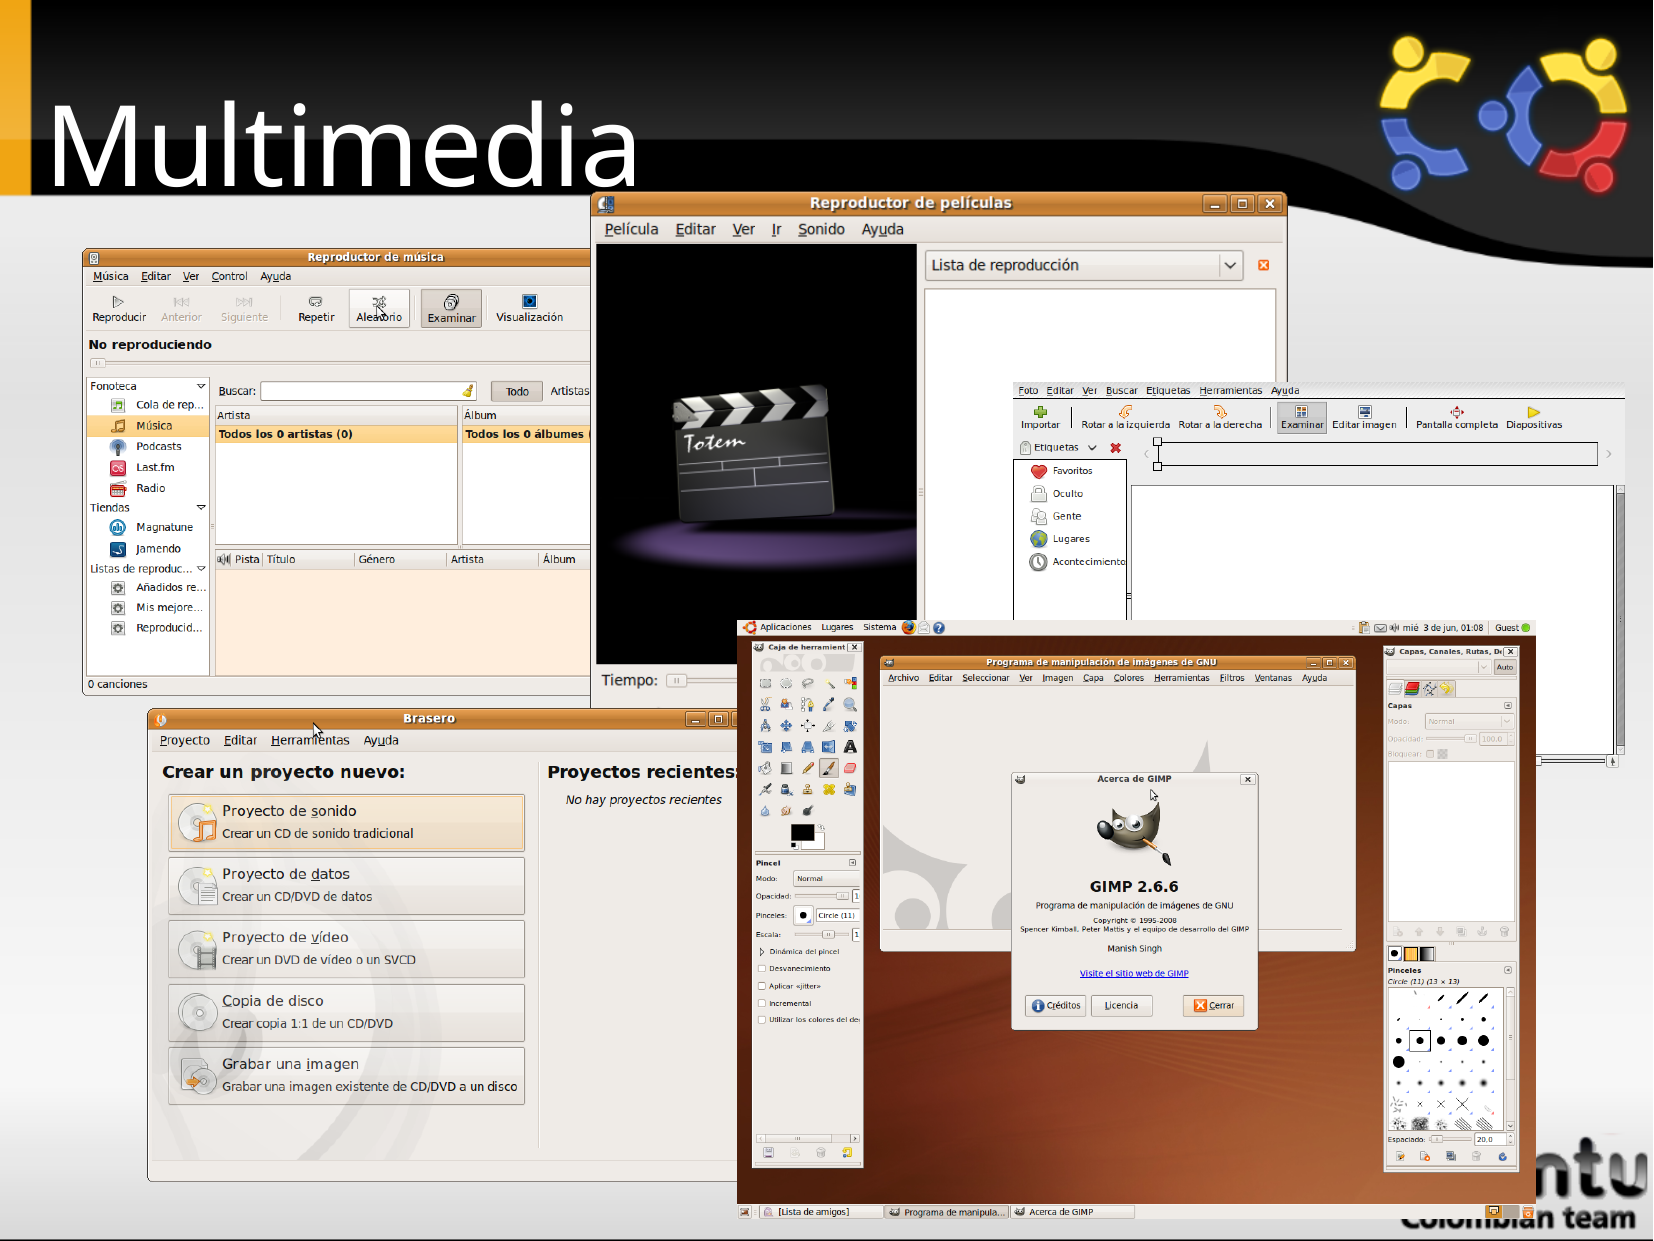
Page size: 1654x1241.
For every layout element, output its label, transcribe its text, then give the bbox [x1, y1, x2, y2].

text_box Multimedia [29, 59, 1418, 207]
picture [0, 0, 1653, 1241]
